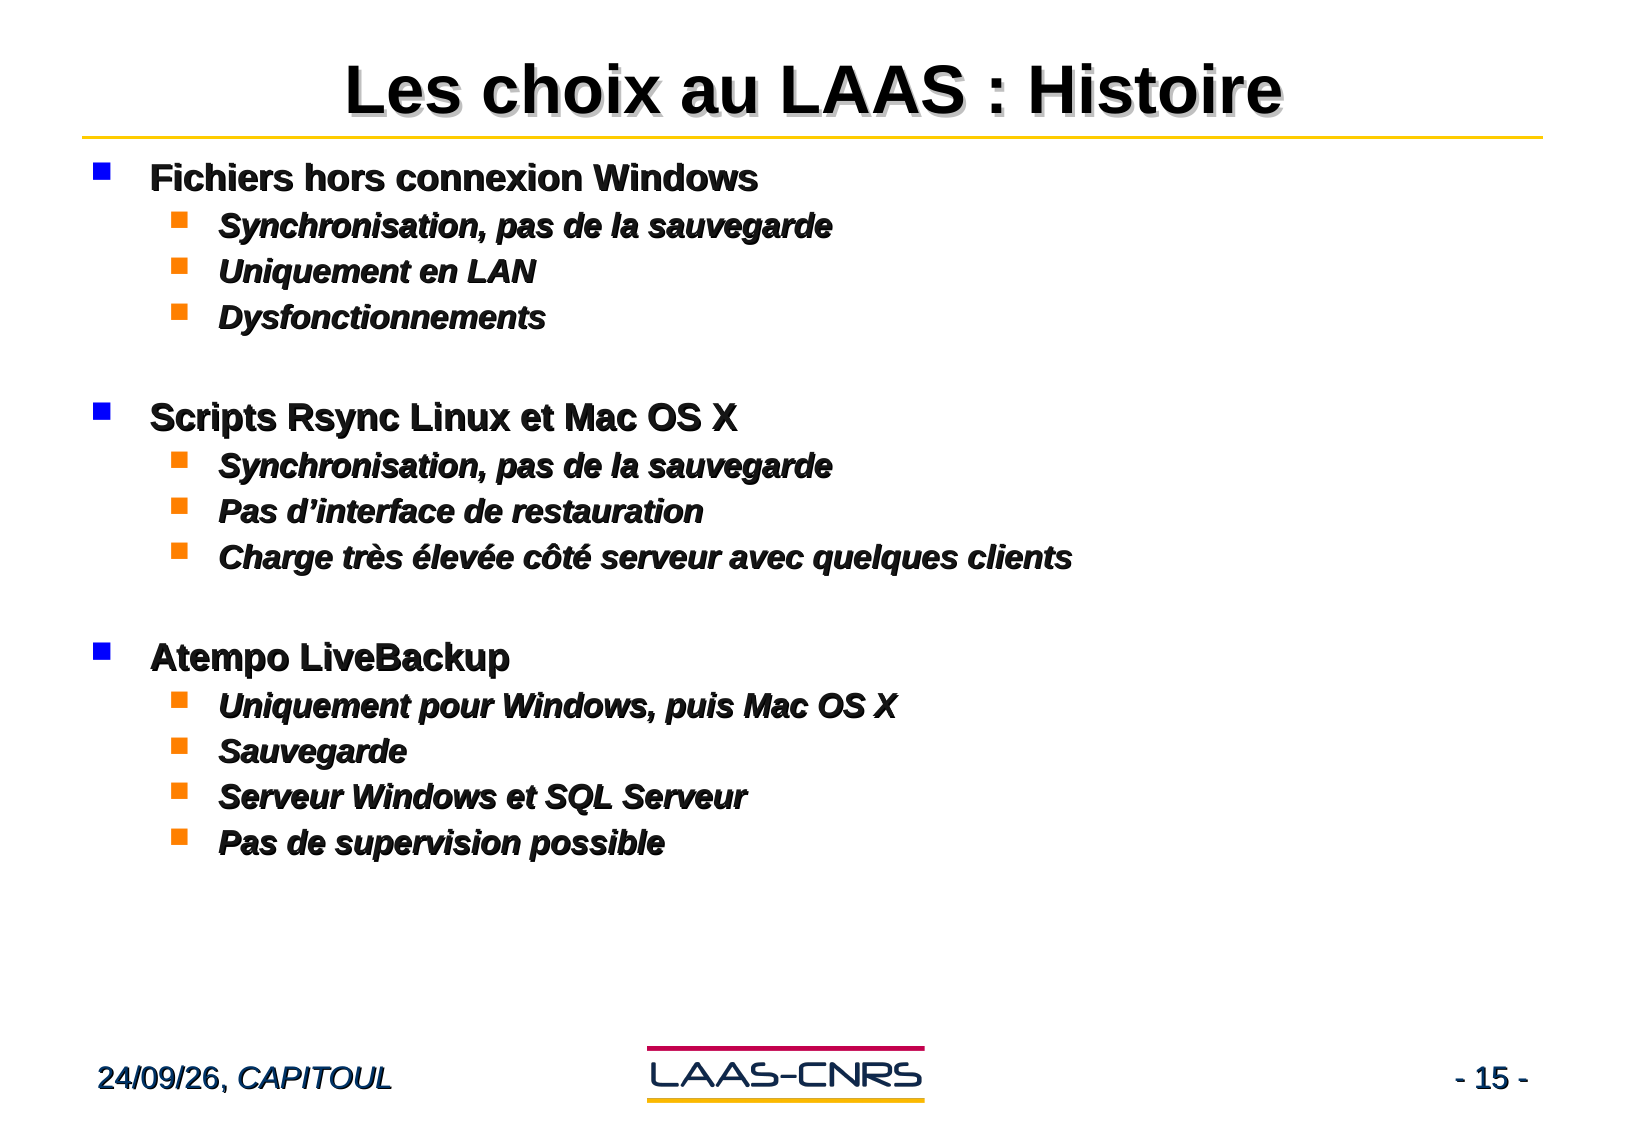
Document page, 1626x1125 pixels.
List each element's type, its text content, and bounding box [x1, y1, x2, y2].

picture [647, 1046, 925, 1109]
text_box - <number> - [1164, 1024, 1544, 1103]
list Fichiers hors connexion Windows Synchronisation, pas de la sauvegarde Uniquement en LAN Dysfonctionnements Scripts Rsync Linux et Mac OS X Synchronisation, pas de la sauvegarde Pas d’interface de restauration Charge très élevée côté serveur avec quelques clients Atempo LiveBackup Uniquement pour Windows, puis Mac OS X Sauvegarde Serveur Windows et SQL Serveur Pas de supervision possible [74, 149, 1538, 1024]
title Les choix au LAAS : Histoire [83, 0, 1546, 173]
text_box 24/04/14, CAPITOUL [81, 1024, 461, 1103]
